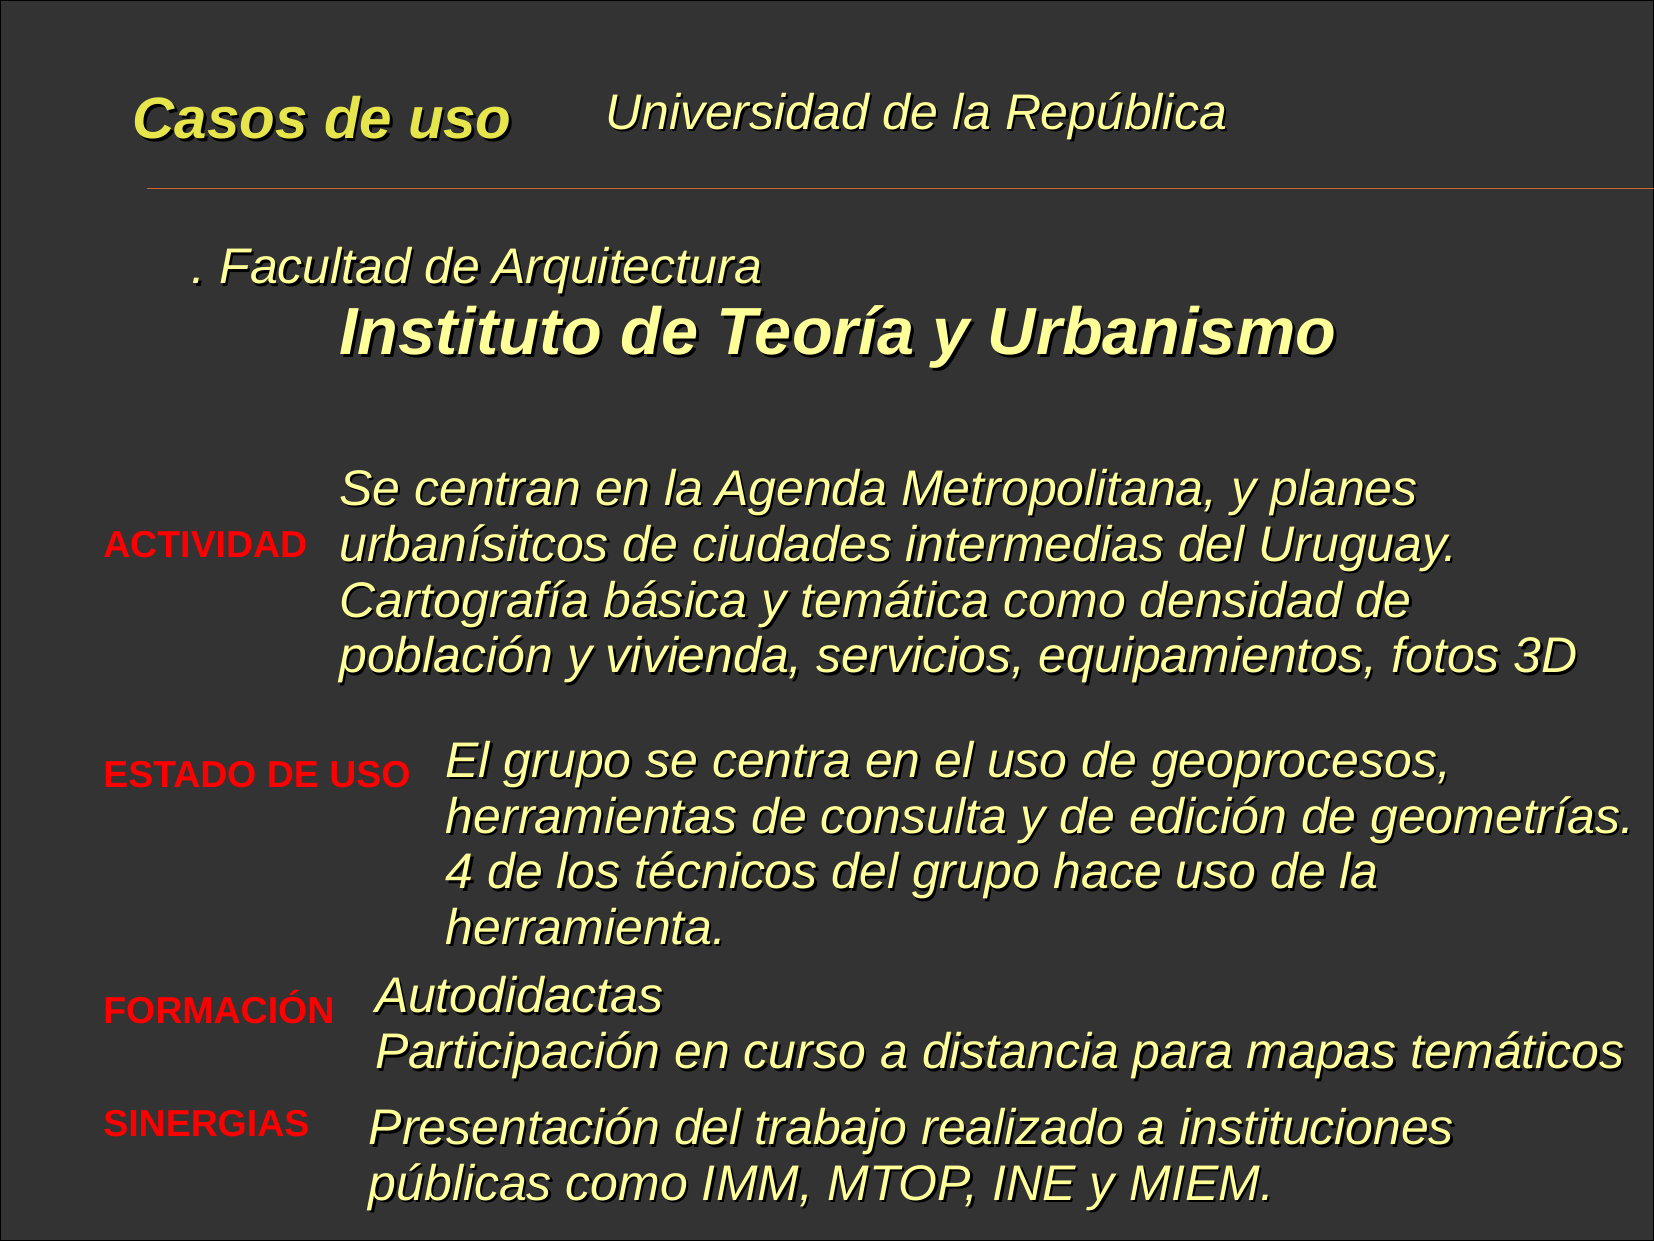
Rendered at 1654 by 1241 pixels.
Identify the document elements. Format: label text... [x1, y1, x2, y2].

text_box Se centran en la Agenda Metropolitana, y planes urbanísitcos de ciudades intermedias del Uruguay. Cartografía básica y temática como densidad de población y vivienda, servicios, equipamientos, fotos 3D [324, 452, 1654, 691]
text_box FORMACIÓN [88, 982, 360, 1040]
text_box Presentación del trabajo realizado a instituciones públicas como IMM, MTOP, INE y MIEM. [354, 1092, 1654, 1219]
text_box El grupo se centra en el uso de geoprocesos, herramientas de consulta y de edición de geometrías. 4 de los técnicos del grupo hace uso de la herramienta. [431, 724, 1654, 960]
text_box Casos de uso [118, 78, 1536, 169]
text_box . Facultad de Arquitectura Instituto de Teoría y Urbanismo [177, 231, 1565, 377]
text_box ESTADO DE USO [88, 746, 431, 804]
text_box [0, 0, 1654, 1241]
text_box ACTIVIDAD [88, 516, 324, 573]
text_box SINERGIAS [88, 1094, 354, 1152]
text_box Universidad de la República [590, 77, 1300, 148]
text_box Autodidactas Participación en curso a distancia para mapas temáticos [360, 960, 1654, 1087]
